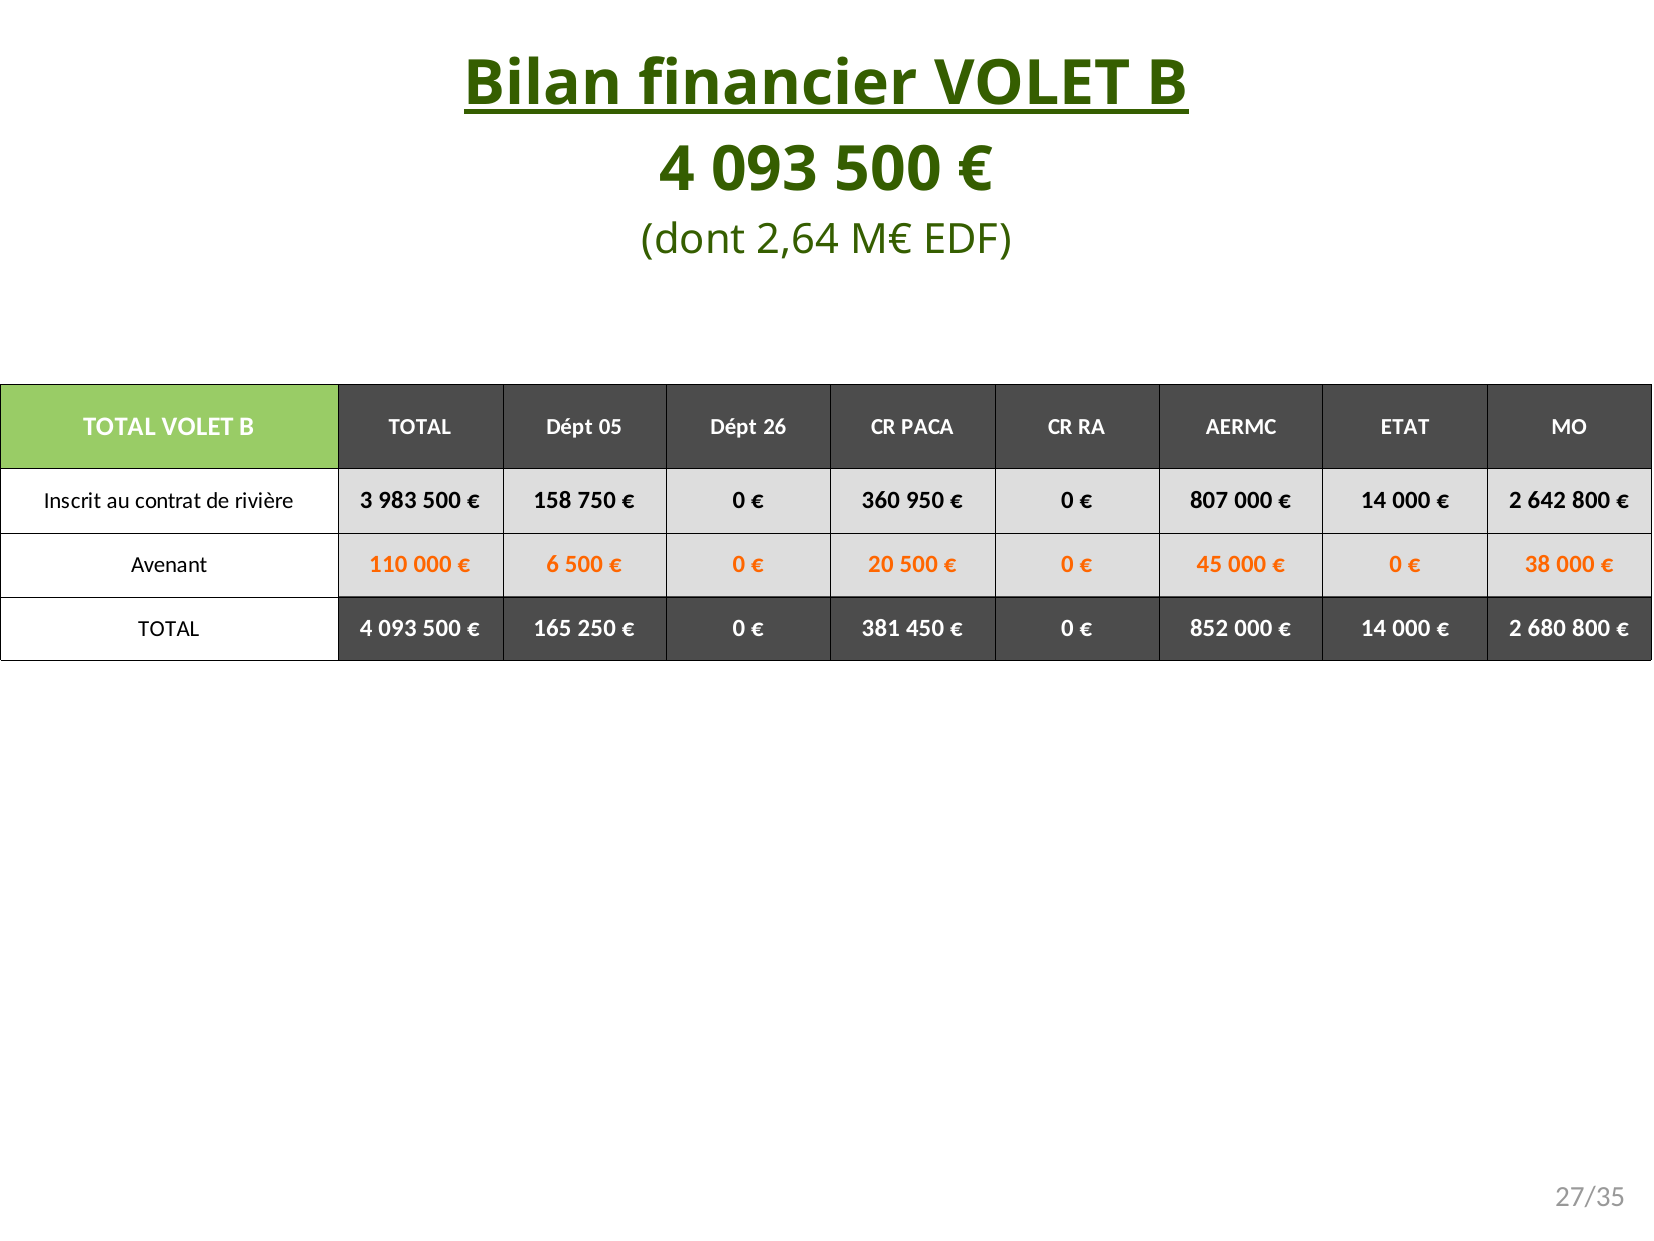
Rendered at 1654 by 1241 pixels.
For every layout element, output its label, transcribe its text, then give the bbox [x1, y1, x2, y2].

text_box Bilan financier VOLET B 4 093 500 € (dont 2,64 M€ EDF) [0, 29, 1654, 295]
picture [0, 383, 1654, 663]
